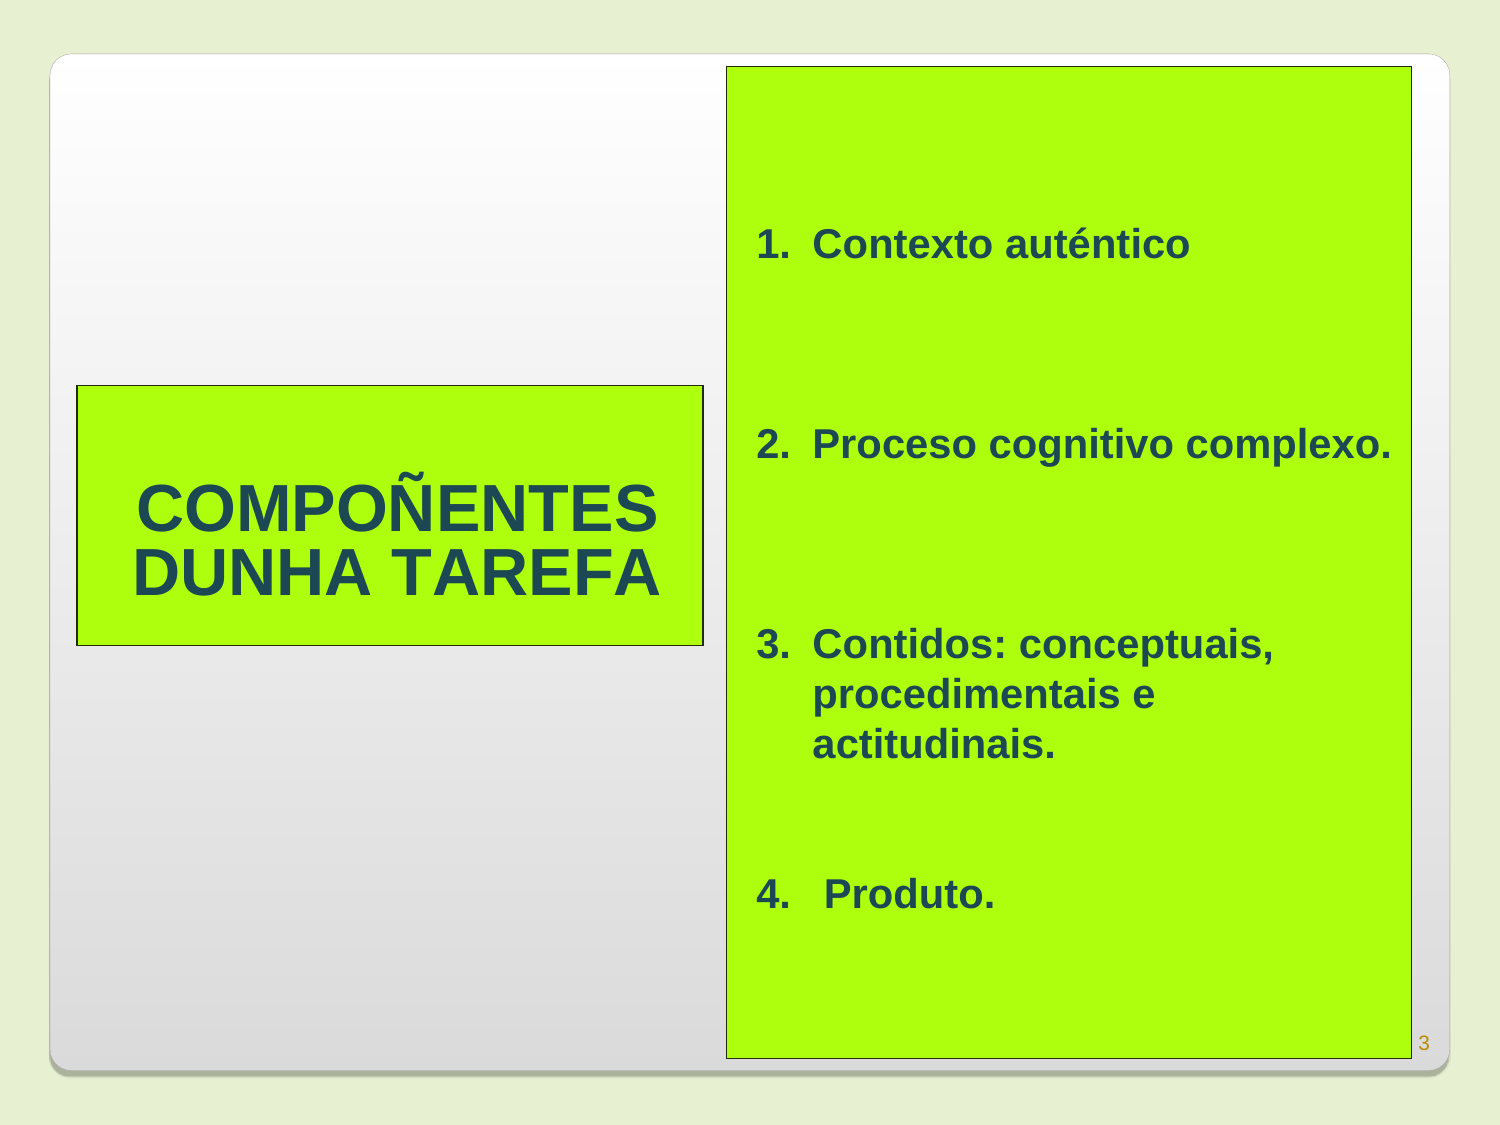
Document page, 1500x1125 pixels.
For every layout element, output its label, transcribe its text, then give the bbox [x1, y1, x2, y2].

text_box COMPOÑENTES DUNHA TAREFA [76, 385, 703, 646]
text_box Contexto auténtico Proceso cognitivo complexo. Contidos: conceptuais, procedimentais e actitudinais. Produto. [726, 66, 1412, 1059]
text_box <número> [1369, 1002, 1445, 1063]
